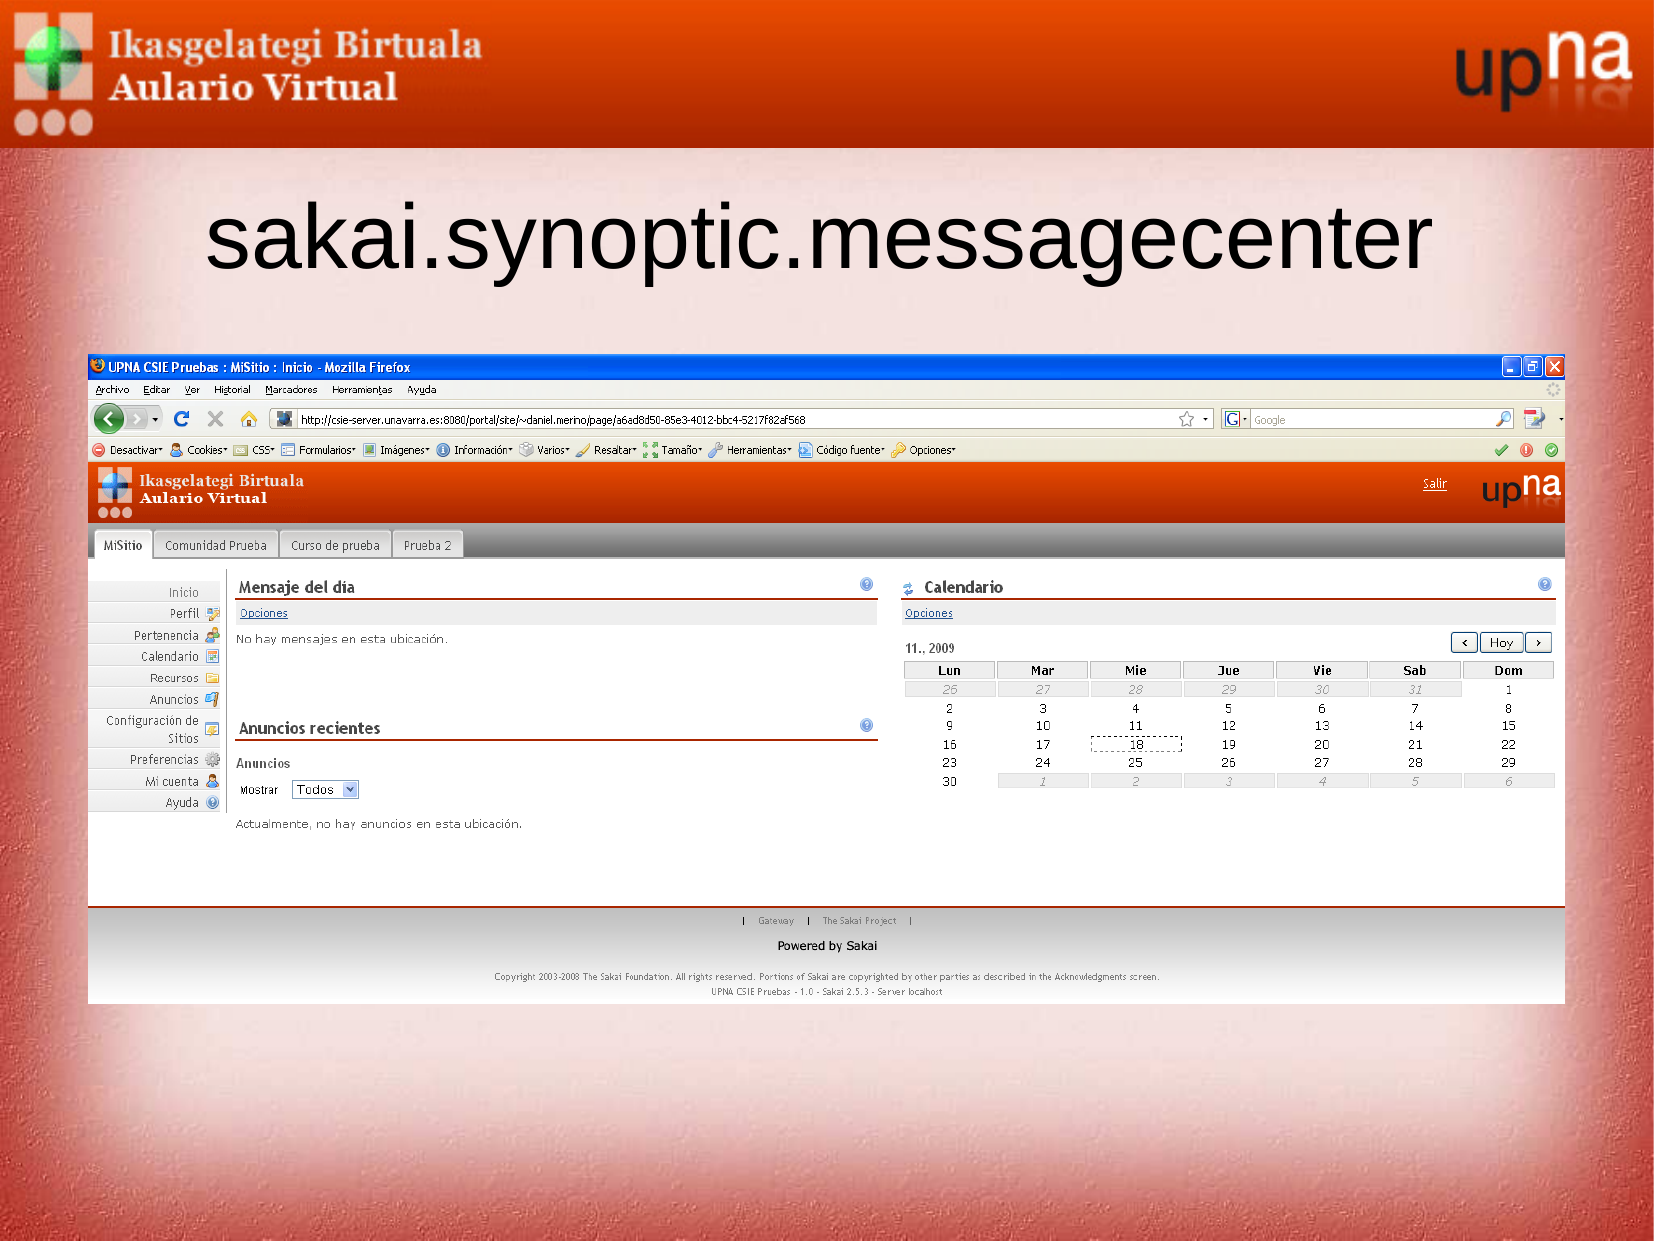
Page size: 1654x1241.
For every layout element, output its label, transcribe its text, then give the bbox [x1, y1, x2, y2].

picture [0, 0, 1654, 1241]
title sakai.synoptic.messagecenter [76, 147, 1565, 326]
